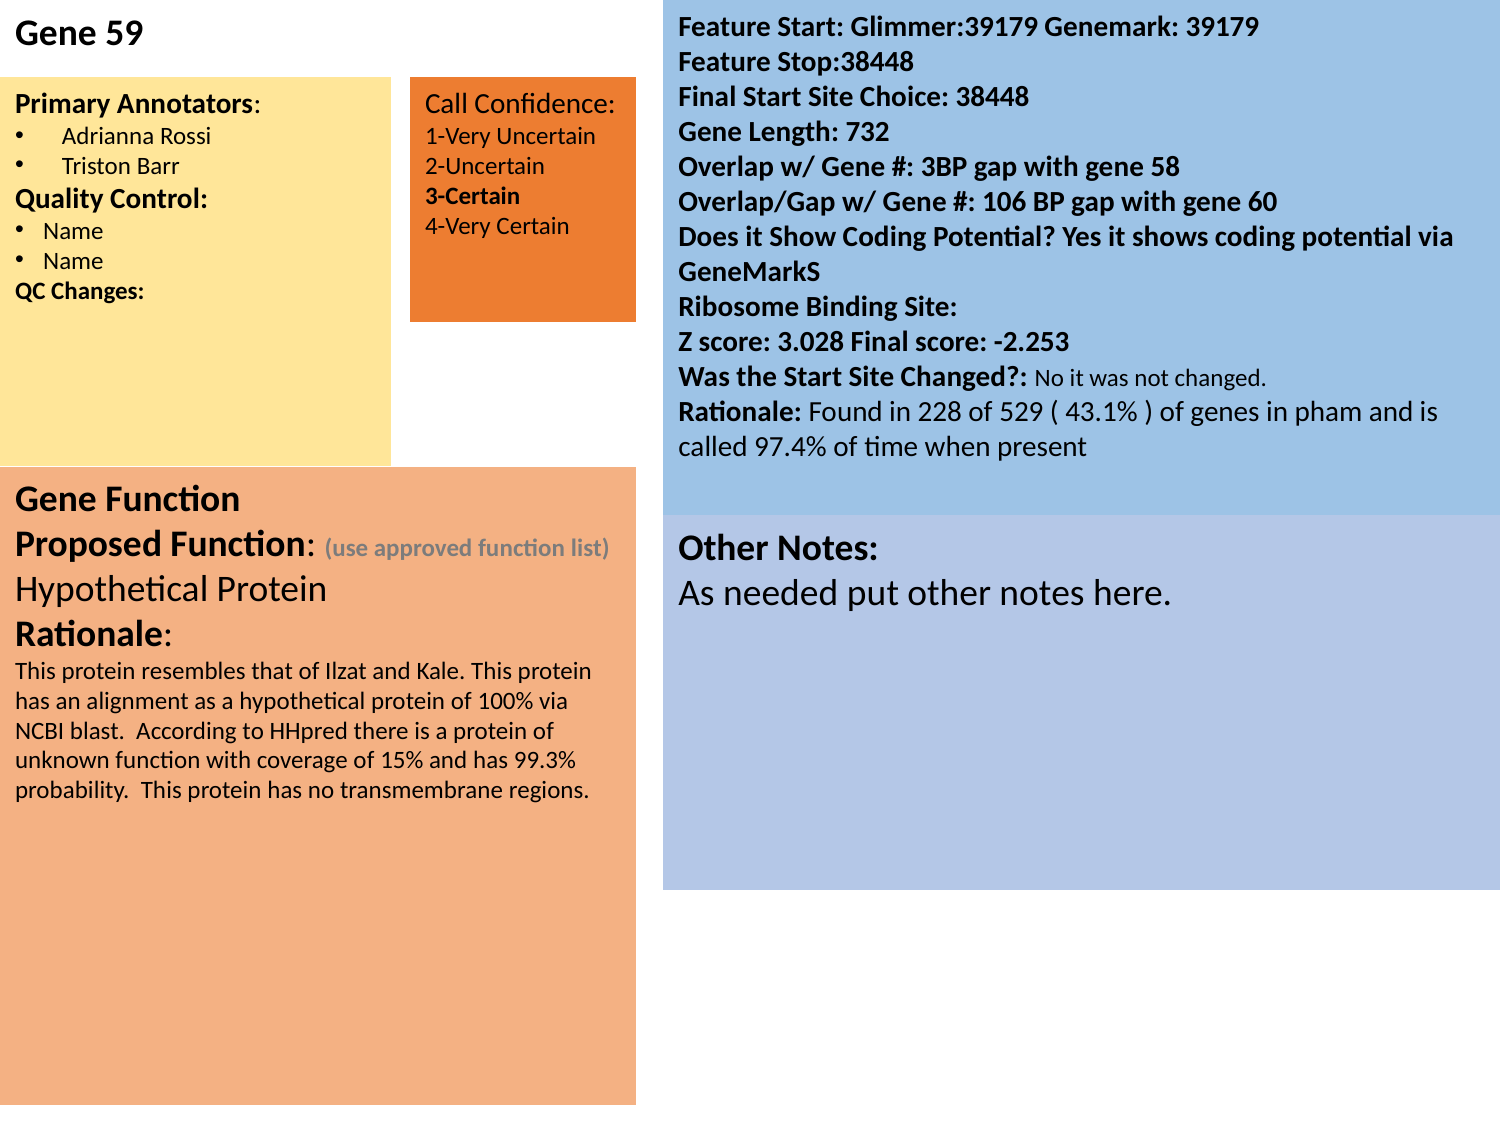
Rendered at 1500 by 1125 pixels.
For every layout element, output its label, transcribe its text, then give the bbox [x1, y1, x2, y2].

text_box Feature Start: Glimmer:39179 Genemark: 39179 Feature Stop:38448 Final Start Site Choice: 38448 Gene Length: 732 Overlap w/ Gene #: 3BP gap with gene 58 Overlap/Gap w/ Gene #: 106 BP gap with gene 60 Does it Show Coding Potential? Yes it shows coding potential via GeneMarkS Ribosome Binding Site: Z score: 3.028 Final score: -2.253 Was the Start Site Changed?: No it was not changed. Rationale: Found in 228 of 529 ( 43.1% ) of genes in pham and is called 97.4% of time when present [663, 0, 1500, 515]
text_box Gene 59 [0, 0, 160, 61]
text_box Gene Function Proposed Function: (use approved function list) Hypothetical Protein Rationale: This protein resembles that of Ilzat and Kale. This protein has an alignment as a hypothetical protein of 100% via NCBI blast. According to HHpred there is a protein of unknown function with coverage of 15% and has 99.3% probability. This protein has no transmembrane regions. [0, 467, 636, 1105]
text_box Other Notes: As needed put other notes here. [663, 515, 1500, 890]
text_box Primary Annotators: Adrianna Rossi Triston Barr Quality Control: Name Name QC Changes: [0, 77, 391, 466]
text_box Call Confidence: 1-Very Uncertain 2-Uncertain 3-Certain 4-Very Certain [410, 77, 636, 322]
